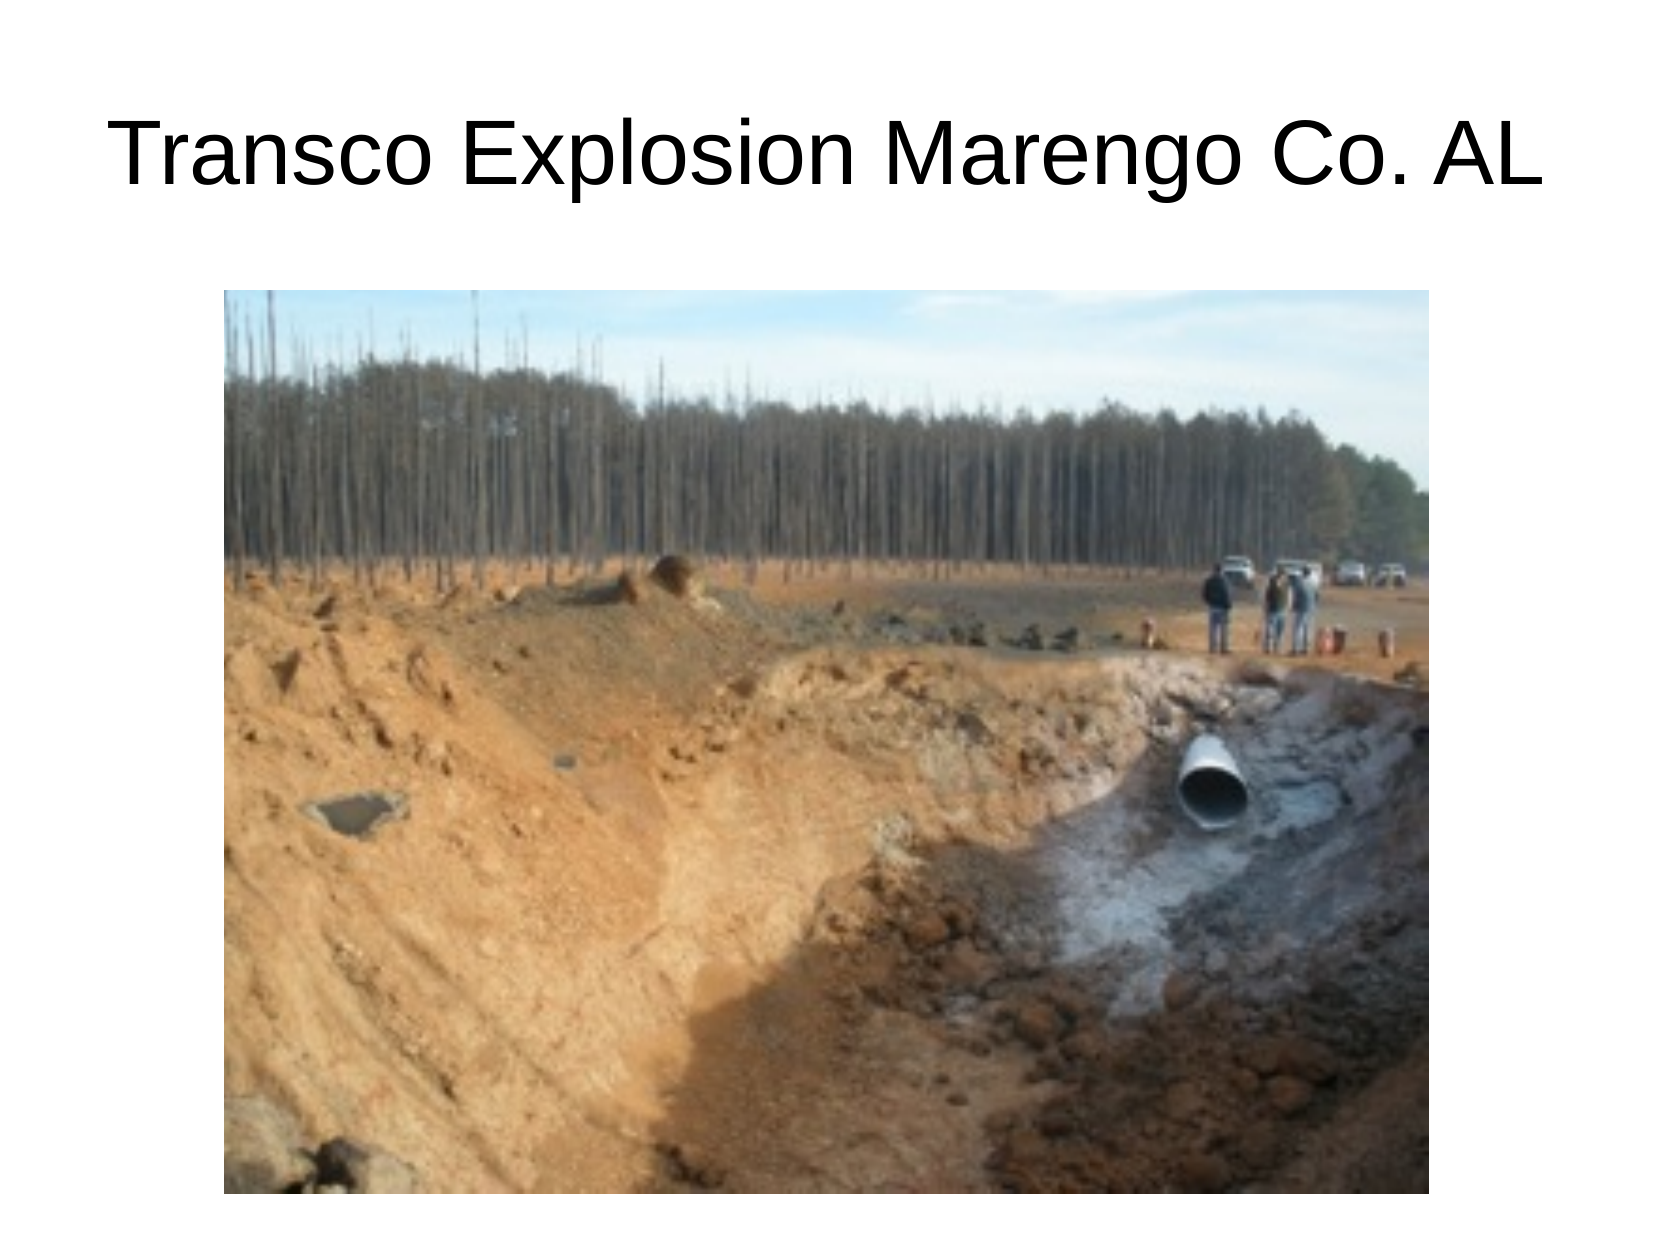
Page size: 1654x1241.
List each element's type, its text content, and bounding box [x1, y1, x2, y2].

title Transco Explosion Marengo Co. AL [82, 49, 1571, 257]
picture [224, 290, 1429, 1194]
